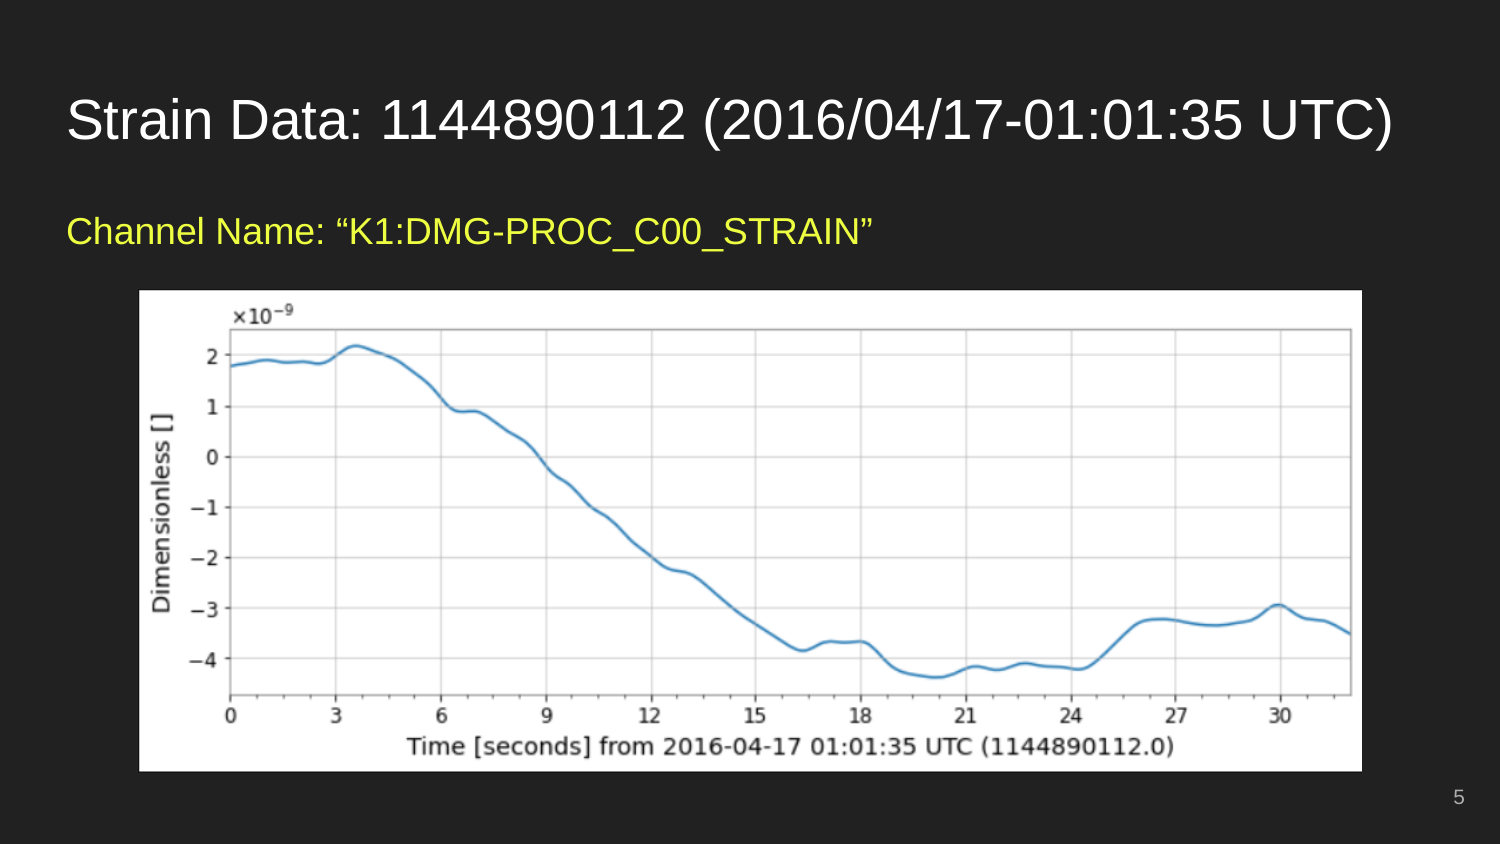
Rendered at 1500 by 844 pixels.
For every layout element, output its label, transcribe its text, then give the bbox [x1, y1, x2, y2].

title Strain Data: 1144890112 (2016/04/17-01:01:35 UTC) [51, 72, 1449, 167]
slide_number <number> [1389, 764, 1480, 830]
list Channel Name: “K1:DMG-PROC_C00_STRAIN” [51, 189, 1449, 750]
picture [138, 289, 1362, 773]
